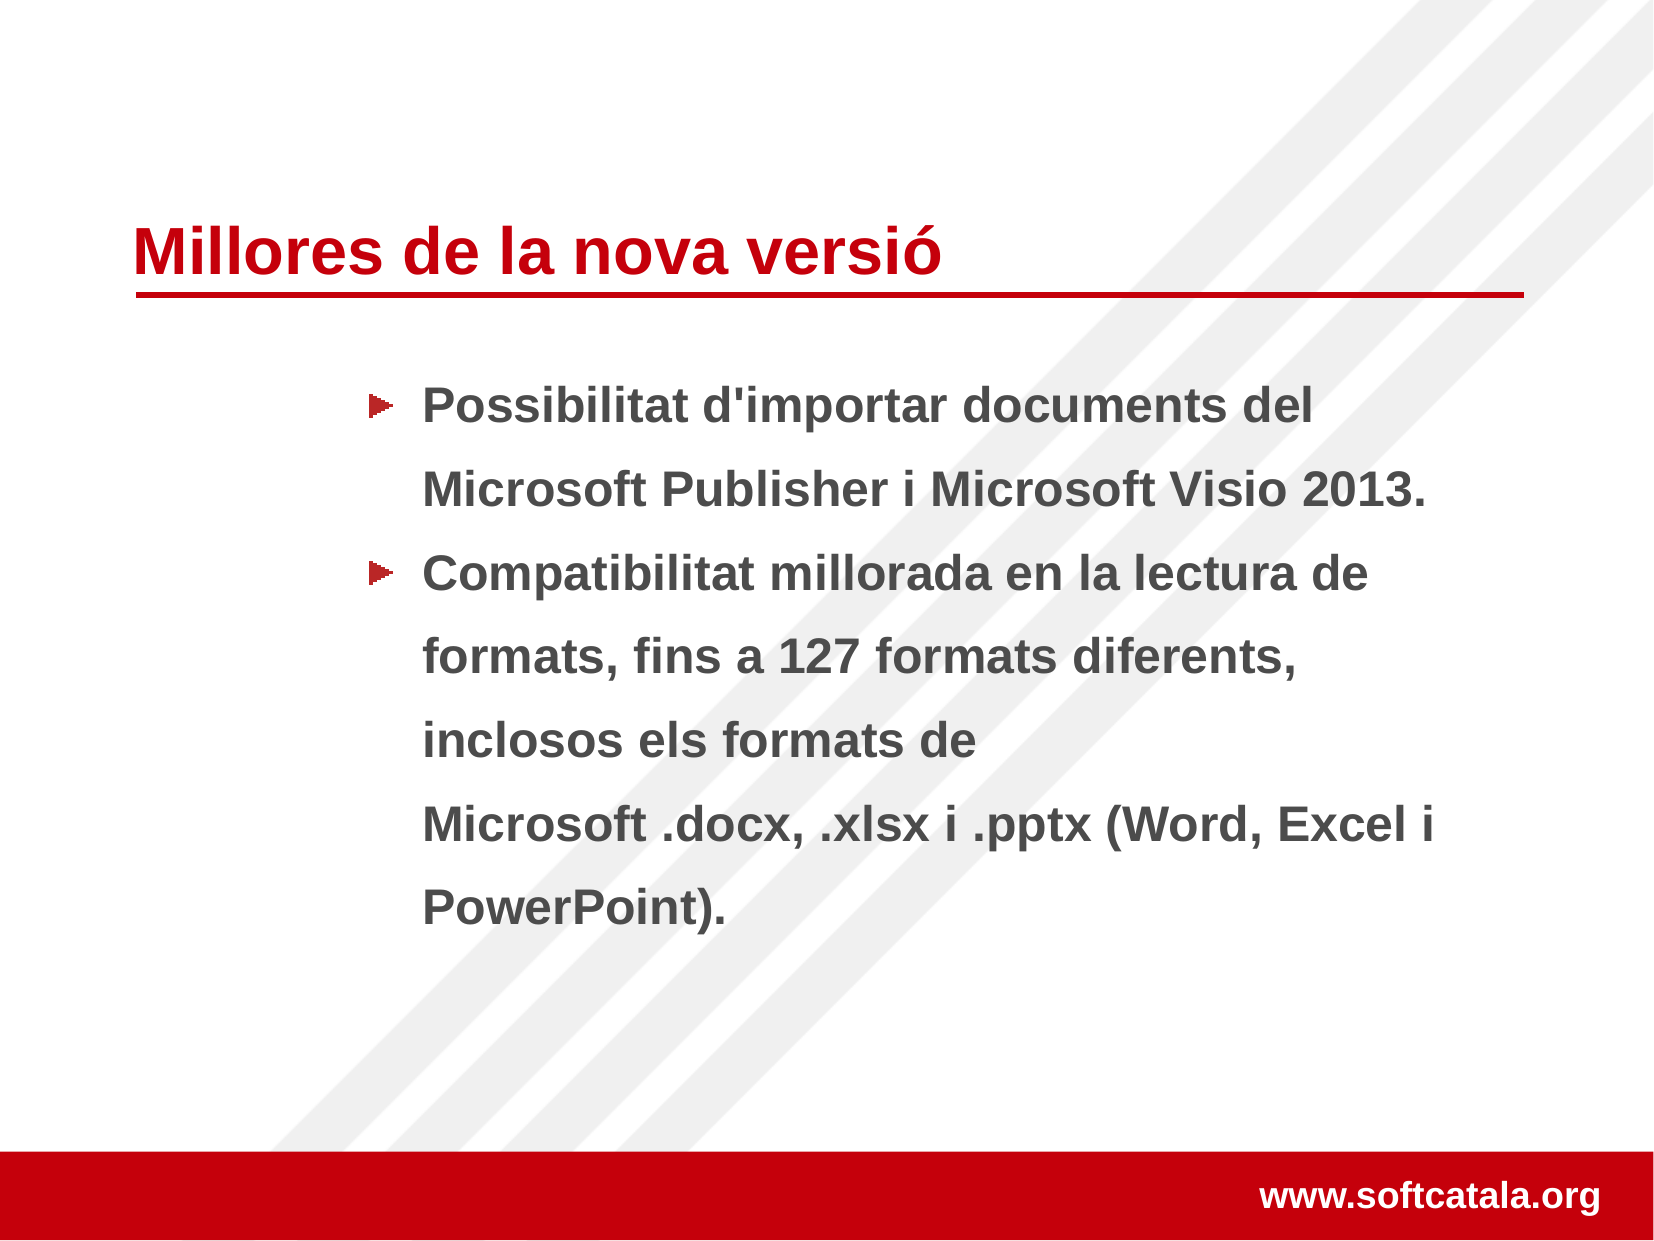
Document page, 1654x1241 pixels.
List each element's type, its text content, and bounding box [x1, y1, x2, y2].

text_box Possibilitat d'importar documents del Microsoft Publisher i Microsoft Visio 2013. Compatibilitat millorada en la lectura de formats, fins a 127 formats diferents, inclosos els formats de Microsoft .docx, .xlsx i .pptx (Word, Excel i PowerPoint). [118, 342, 1501, 1151]
text_box Millores de la nova versió [118, 206, 1501, 297]
picture [0, 0, 1654, 1151]
text_box www.softcatala.org [0, 1151, 1654, 1241]
